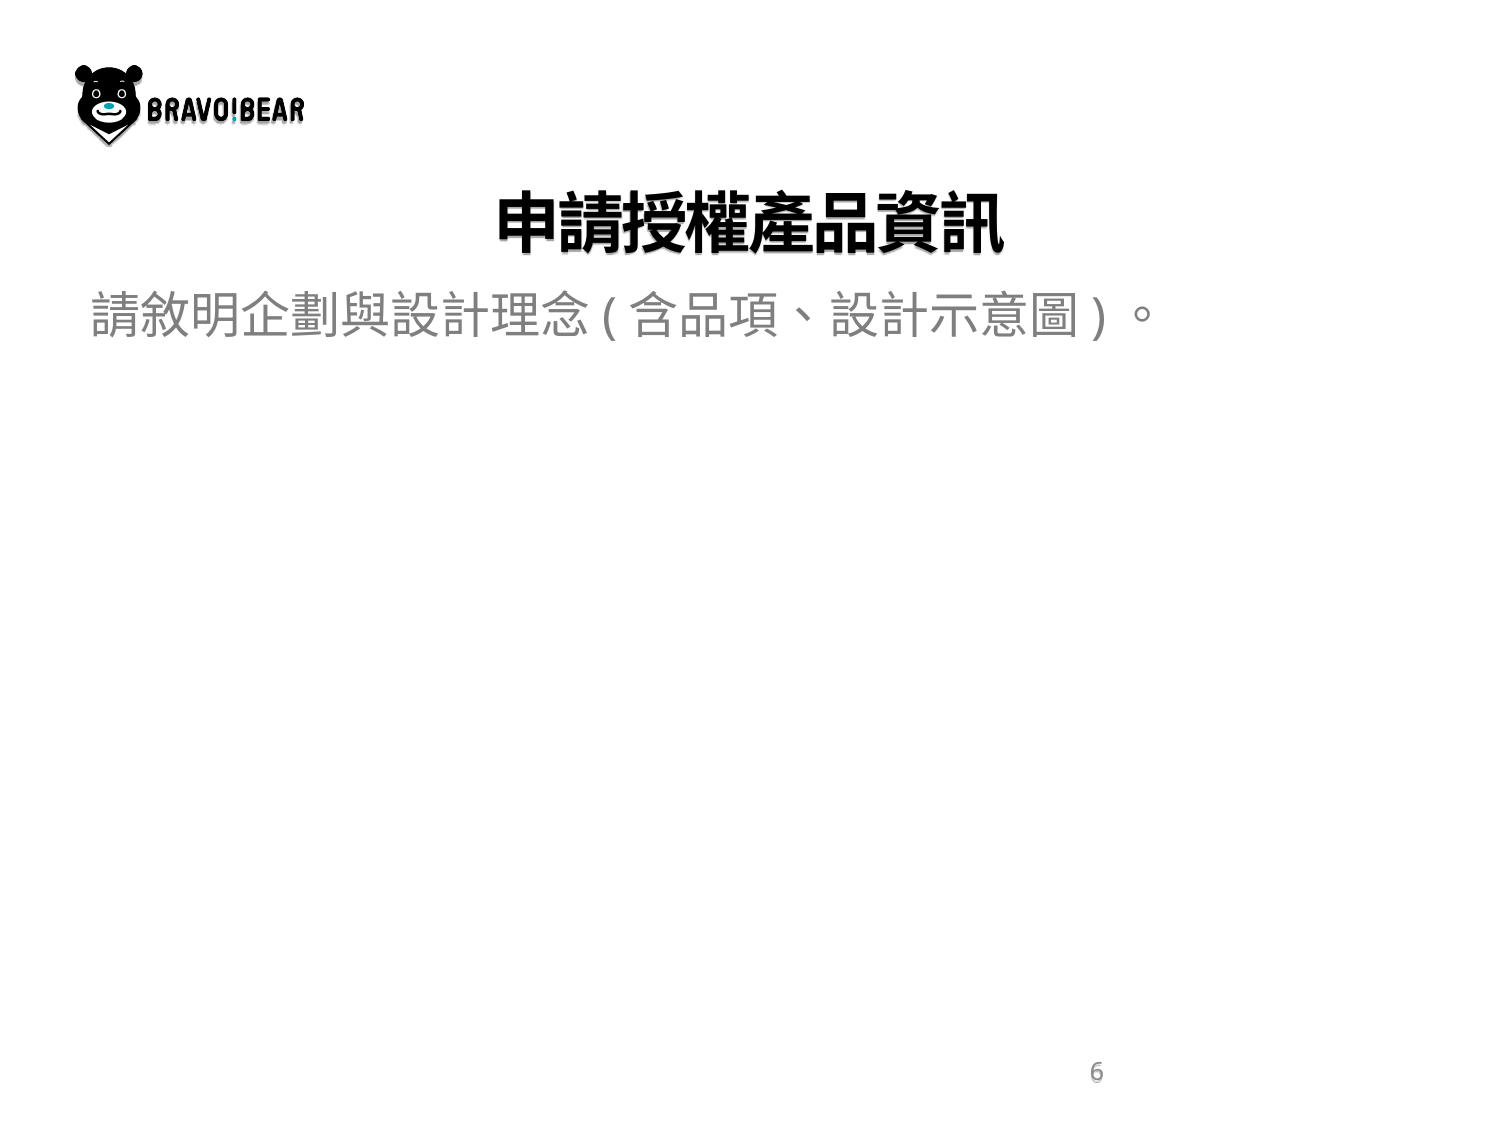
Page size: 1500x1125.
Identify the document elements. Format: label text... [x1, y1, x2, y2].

list 請敘明企劃與設計理念(含品項、設計示意圖)。 [75, 276, 1426, 1013]
text_box [1074, 1042, 1426, 1103]
